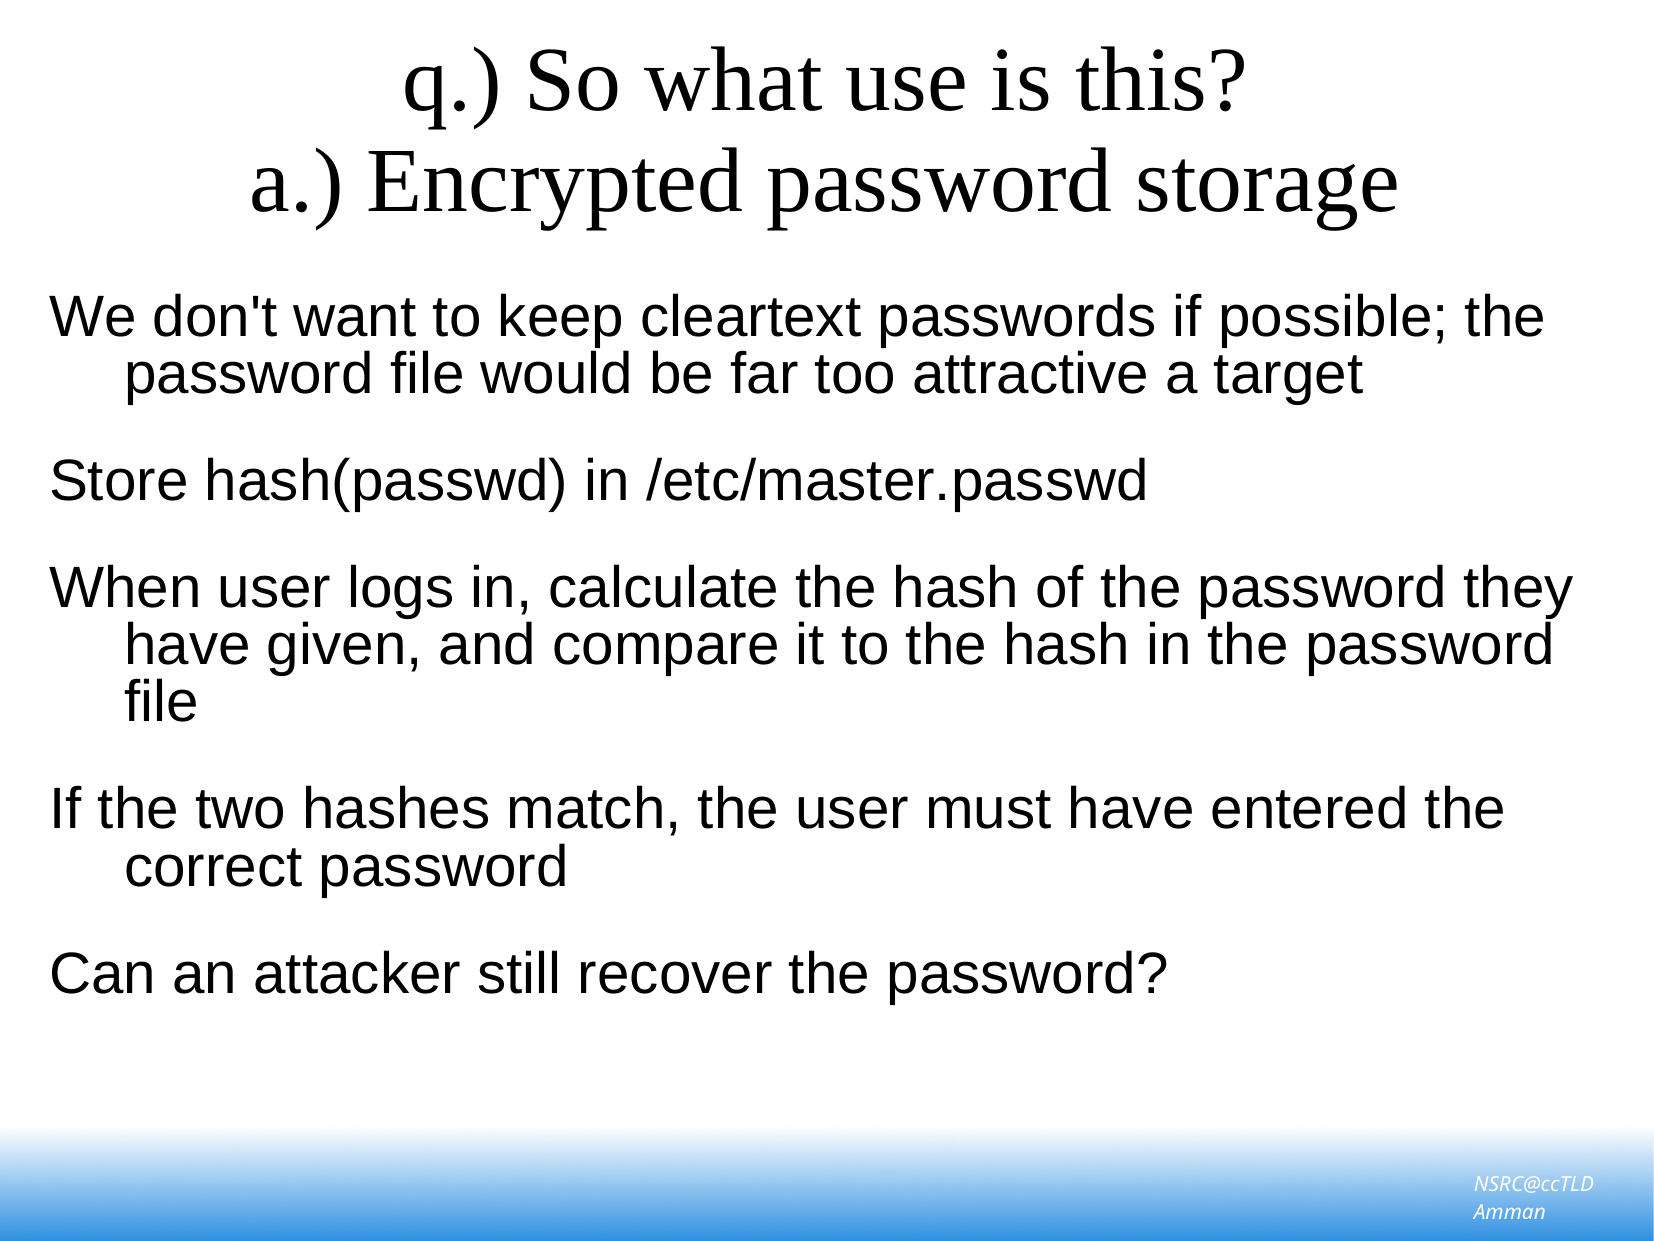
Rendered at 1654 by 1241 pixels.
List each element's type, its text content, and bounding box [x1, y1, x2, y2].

list We don't want to keep cleartext passwords if possible; the password file would be far too attractive a target Store hash(passwd) in /etc/master.passwd When user logs in, calculate the hash of the password they have given, and compare it to the hash in the password file If the two hashes match, the user must have entered the correct password Can an attacker still recover the password? [49, 290, 1606, 1051]
title q.) So what use is this? a.) Encrypted password storage [66, 28, 1586, 260]
picture [0, 1124, 1654, 1241]
